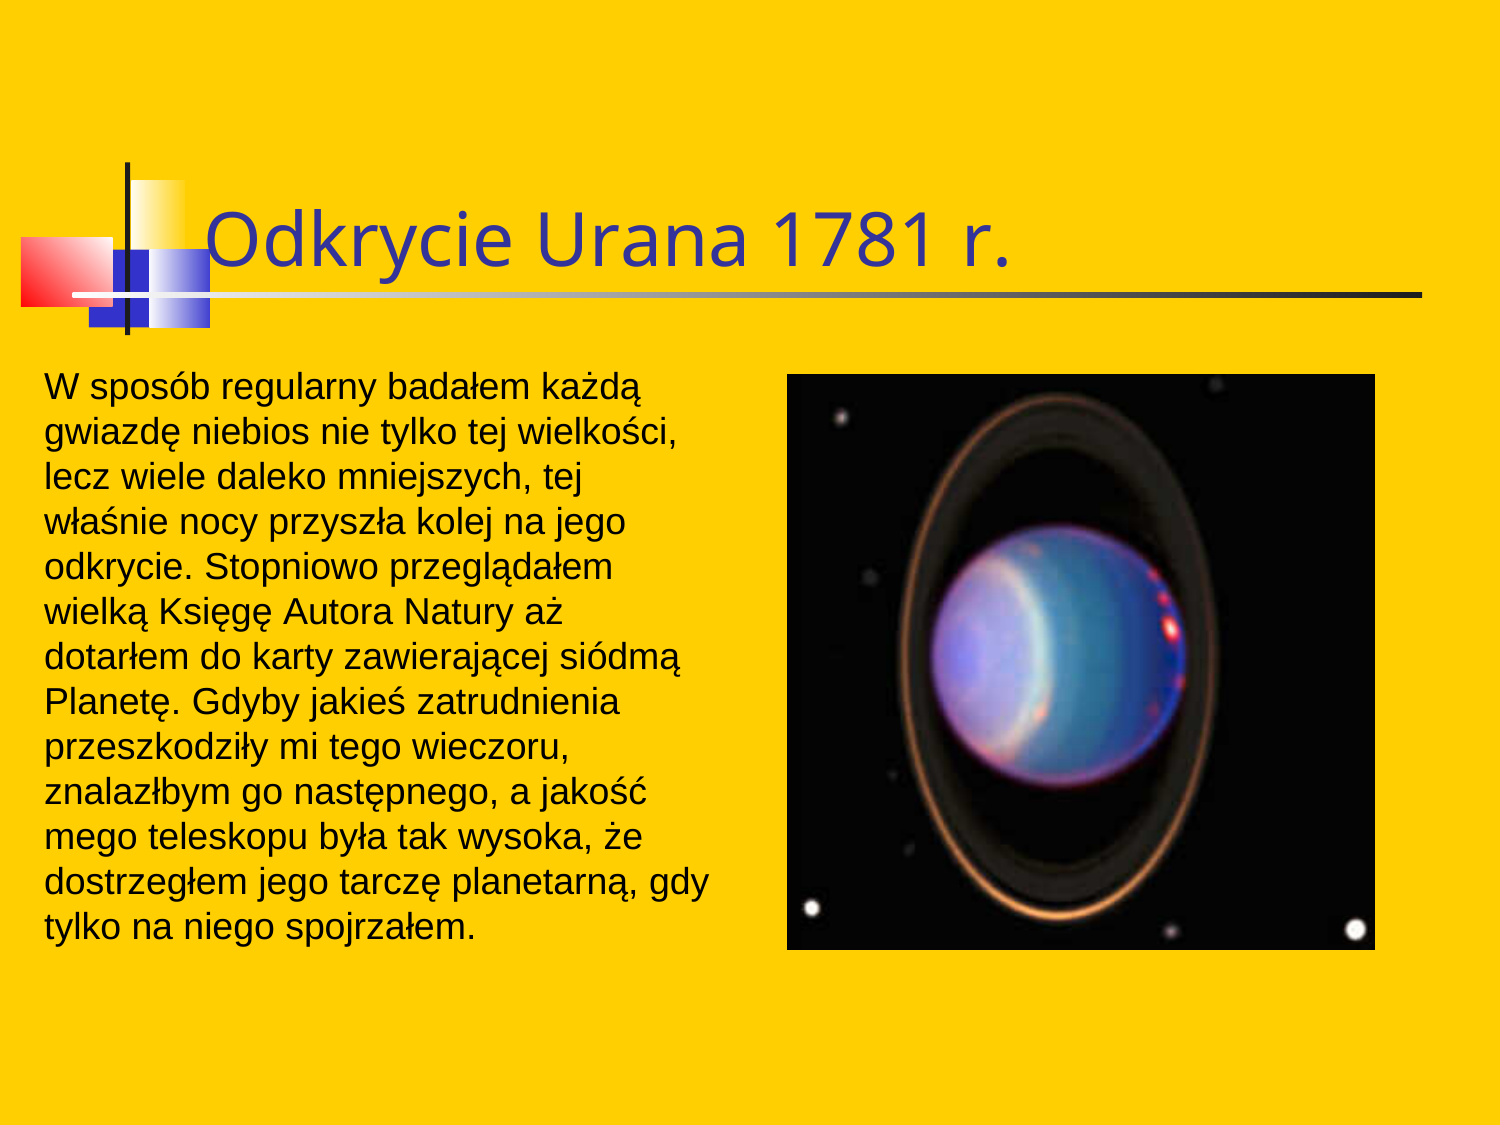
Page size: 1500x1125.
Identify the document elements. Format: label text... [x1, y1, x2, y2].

title Odkrycie Urana 1781 r. [188, 101, 1468, 289]
text_box W sposób regularny badałem każdą gwiazdę niebios nie tylko tej wielkości, lecz wiele daleko mniejszych, tej właśnie nocy przyszła kolej na jego odkrycie. Stopniowo przeglądałem wielką Księgę Autora Natury aż dotarłem do karty zawierającej siódmą Planetę. Gdyby jakieś zatrudnienia przeszkodziły mi tego wieczoru, znalazłbym go następnego, a jakość mego teleskopu była tak wysoka, że dostrzegłem jego tarczę planetarną, gdy tylko na niego spojrzałem. [29, 354, 726, 955]
picture [787, 374, 1375, 950]
